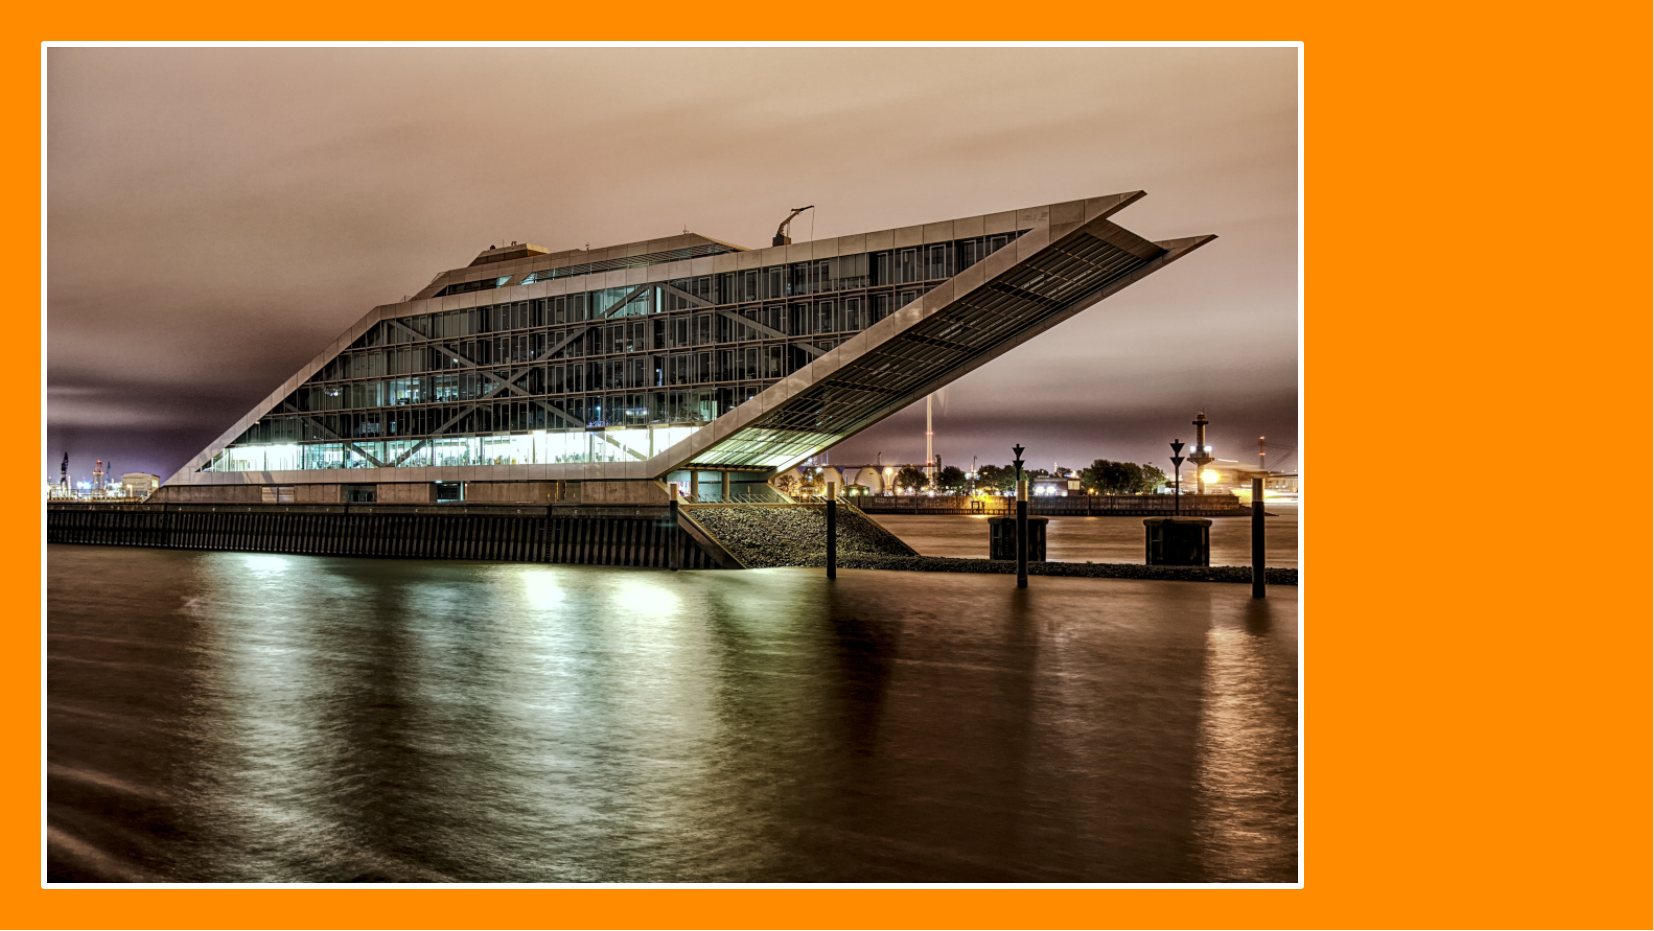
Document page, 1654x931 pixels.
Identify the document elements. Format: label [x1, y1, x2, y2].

picture [47, 47, 1299, 883]
